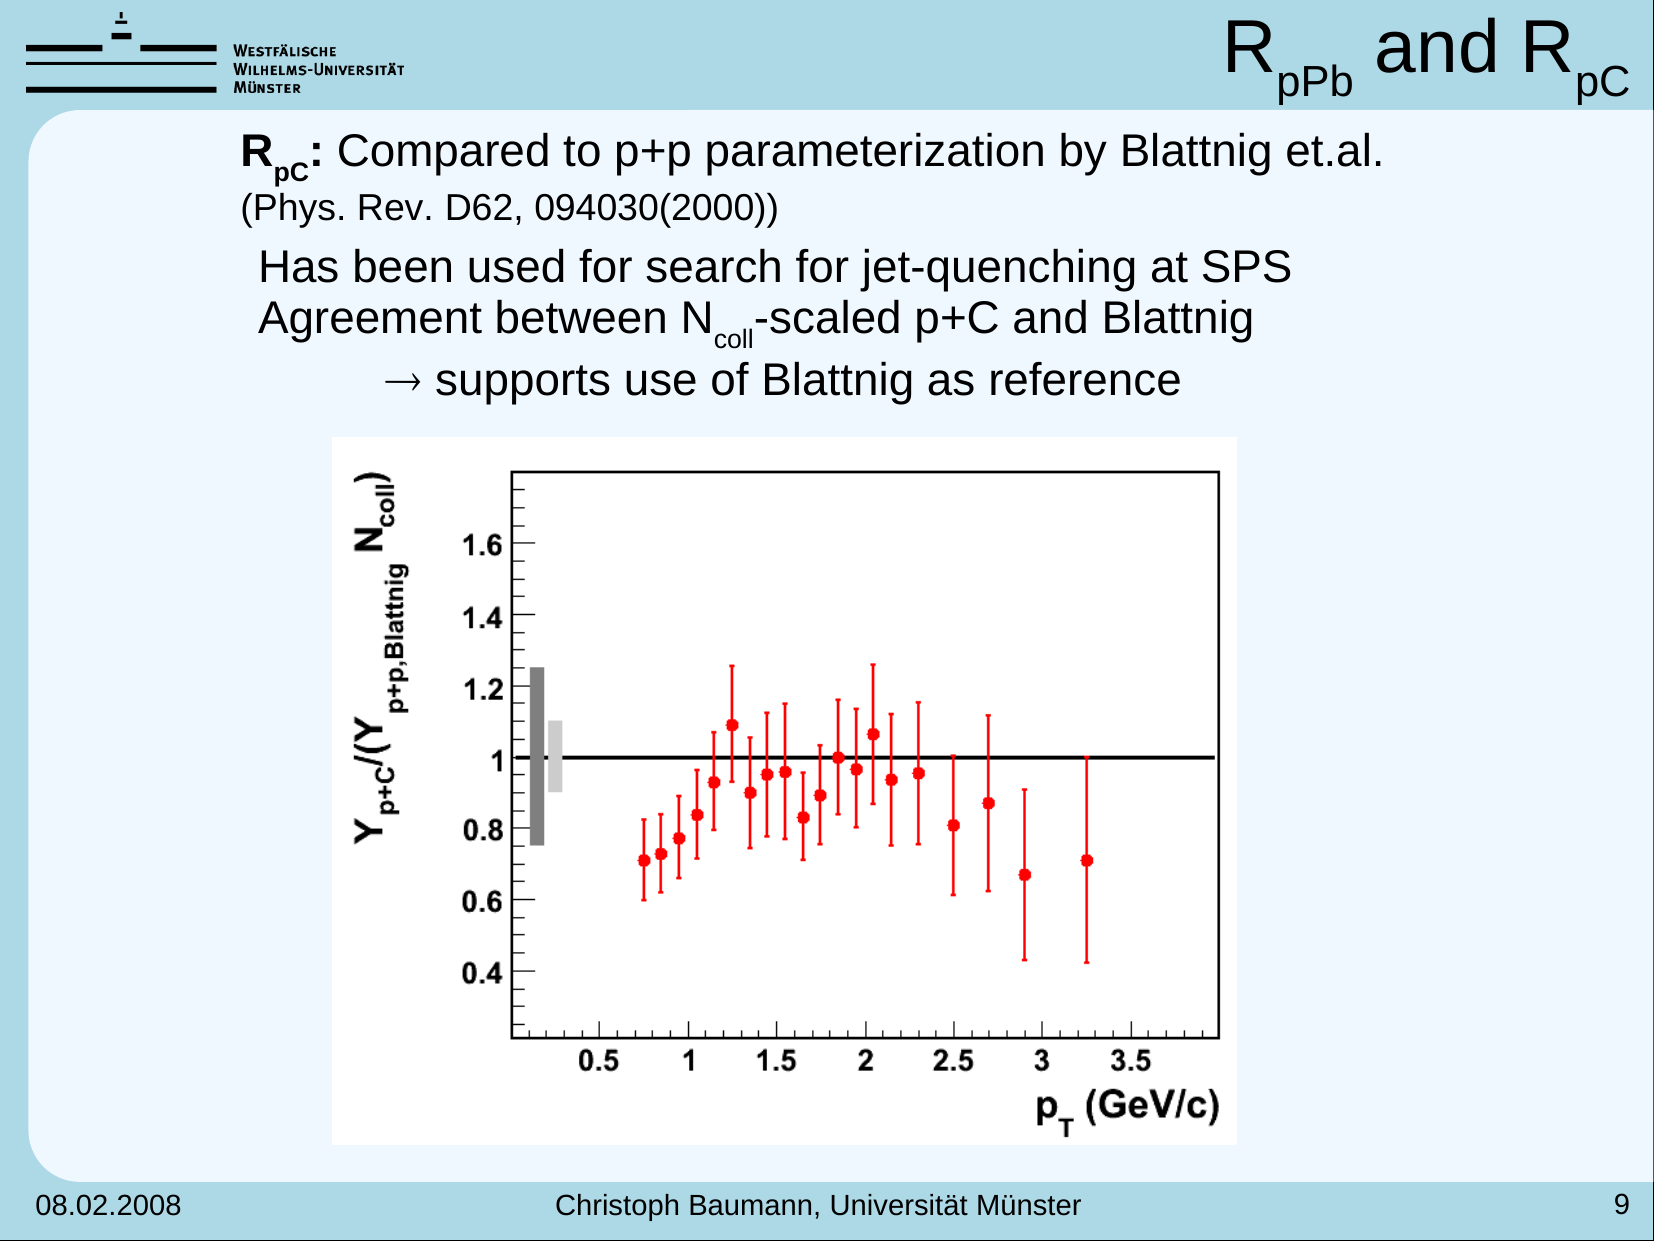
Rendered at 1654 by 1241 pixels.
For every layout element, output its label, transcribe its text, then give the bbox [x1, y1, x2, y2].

list RpC: Compared to p+p parameterization by Blattnig et.al. (Phys. Rev. D62, 094030(2000)) Has been used for search for jet-quenching at SPS Agreement between Ncoll-scaled p+C and Blattnig  supports use of Blattnig as reference [240, 124, 1654, 464]
picture [332, 437, 1237, 1145]
picture [26, 12, 404, 93]
title RpPb and RpC [435, 4, 1631, 107]
